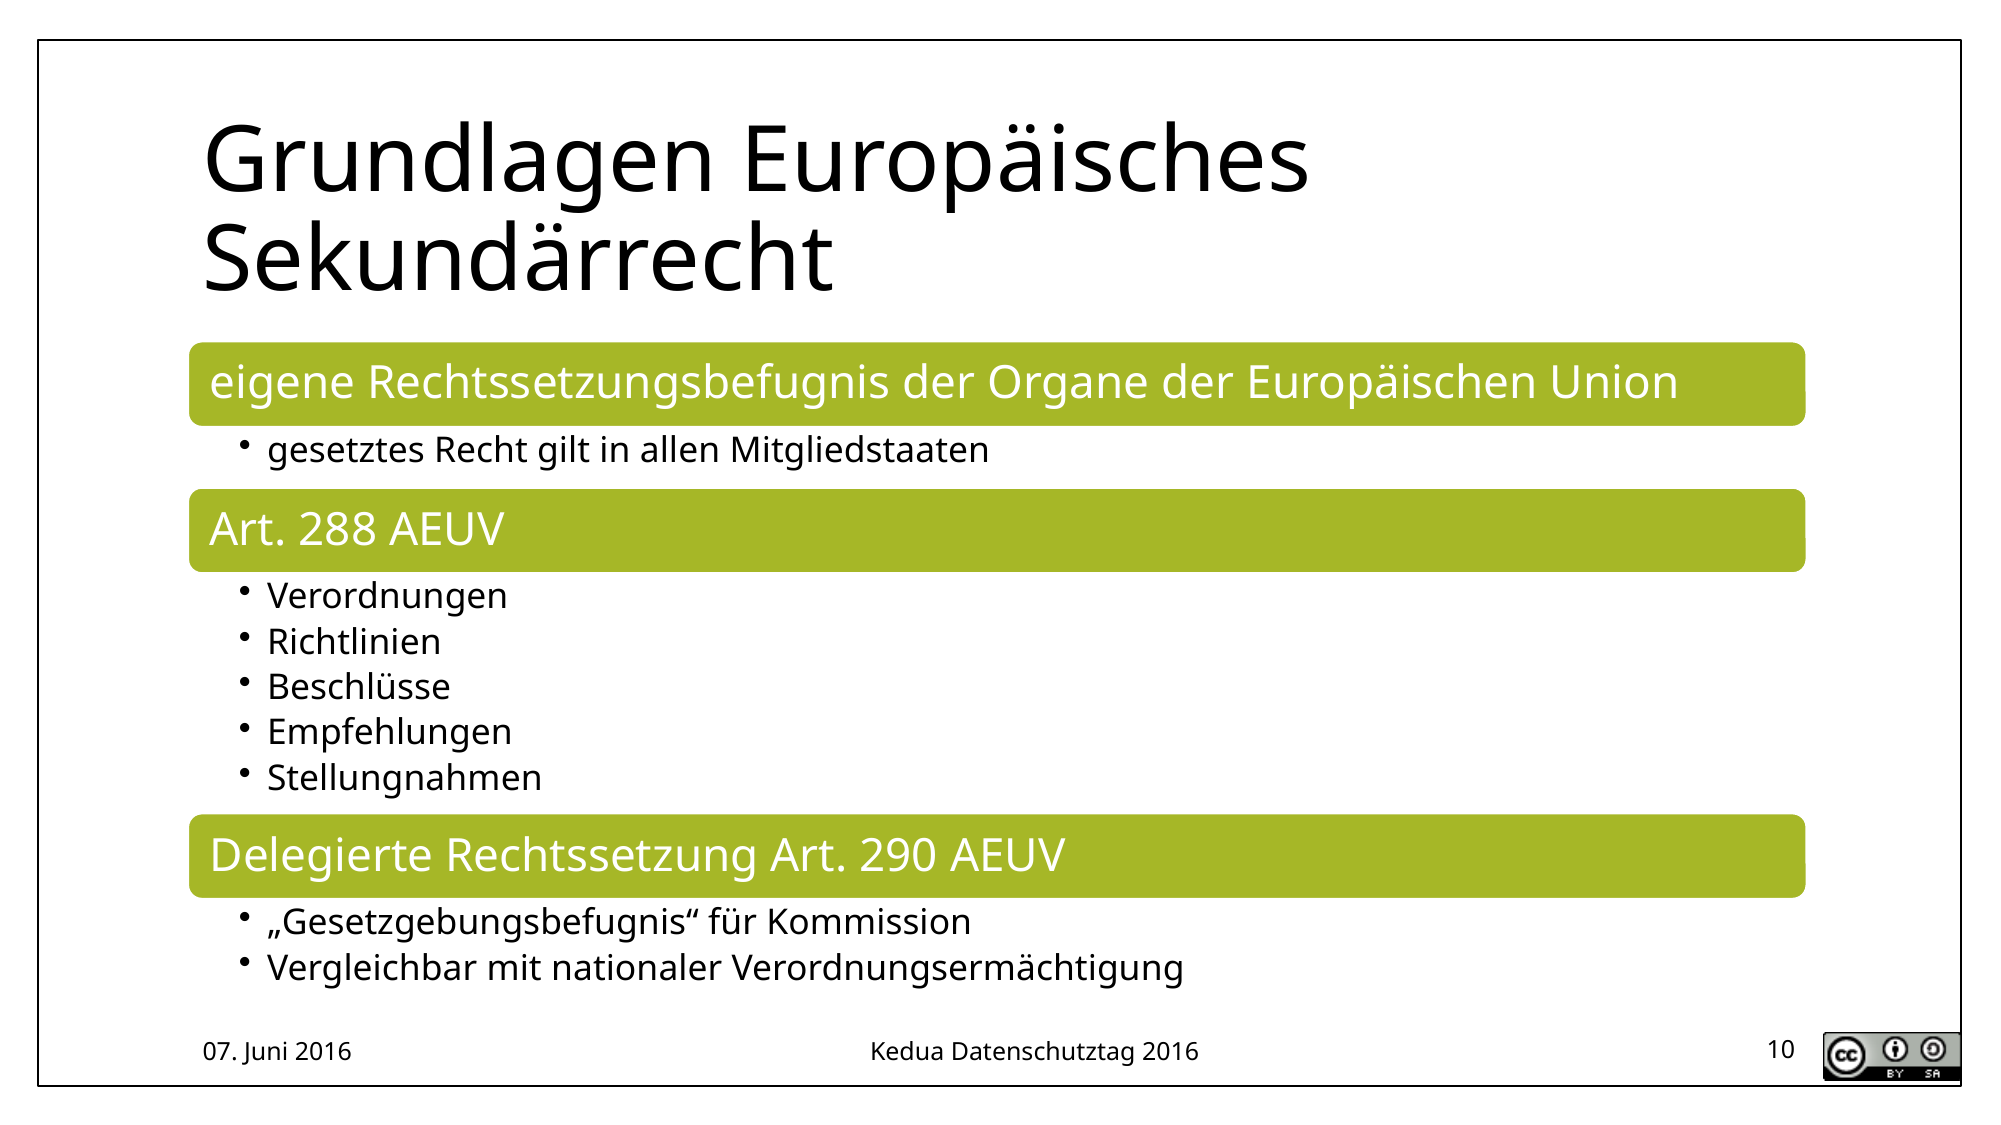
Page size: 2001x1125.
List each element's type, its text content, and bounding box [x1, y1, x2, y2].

text_box gesetztes Recht gilt in allen Mitgliedstaaten [187, 427, 1808, 488]
text_box Art. 288 AEUV [187, 487, 1808, 573]
slide_number 07. Juni 2016 [187, 1020, 570, 1081]
text_box eigene Rechtssetzungsbefugnis der Organe der Europäischen Union [187, 340, 1808, 427]
slide_number <Foliennummer> [1530, 1020, 1811, 1081]
title Grundlagen Europäisches Sekundärrecht [187, 99, 1808, 323]
footer Kedua Datenschutztag 2016 [647, 1020, 1422, 1081]
picture [1823, 1032, 1962, 1081]
text_box Verordnungen Richtlinien Beschlüsse Empfehlungen Stellungnahmen [187, 573, 1808, 813]
text_box Delegierte Rechtssetzung Art. 290 AEUV [187, 812, 1808, 899]
text_box „Gesetzgebungsbefugnis“ für Kommission Vergleichbar mit nationaler Verordnungsermächtigung [187, 899, 1808, 997]
